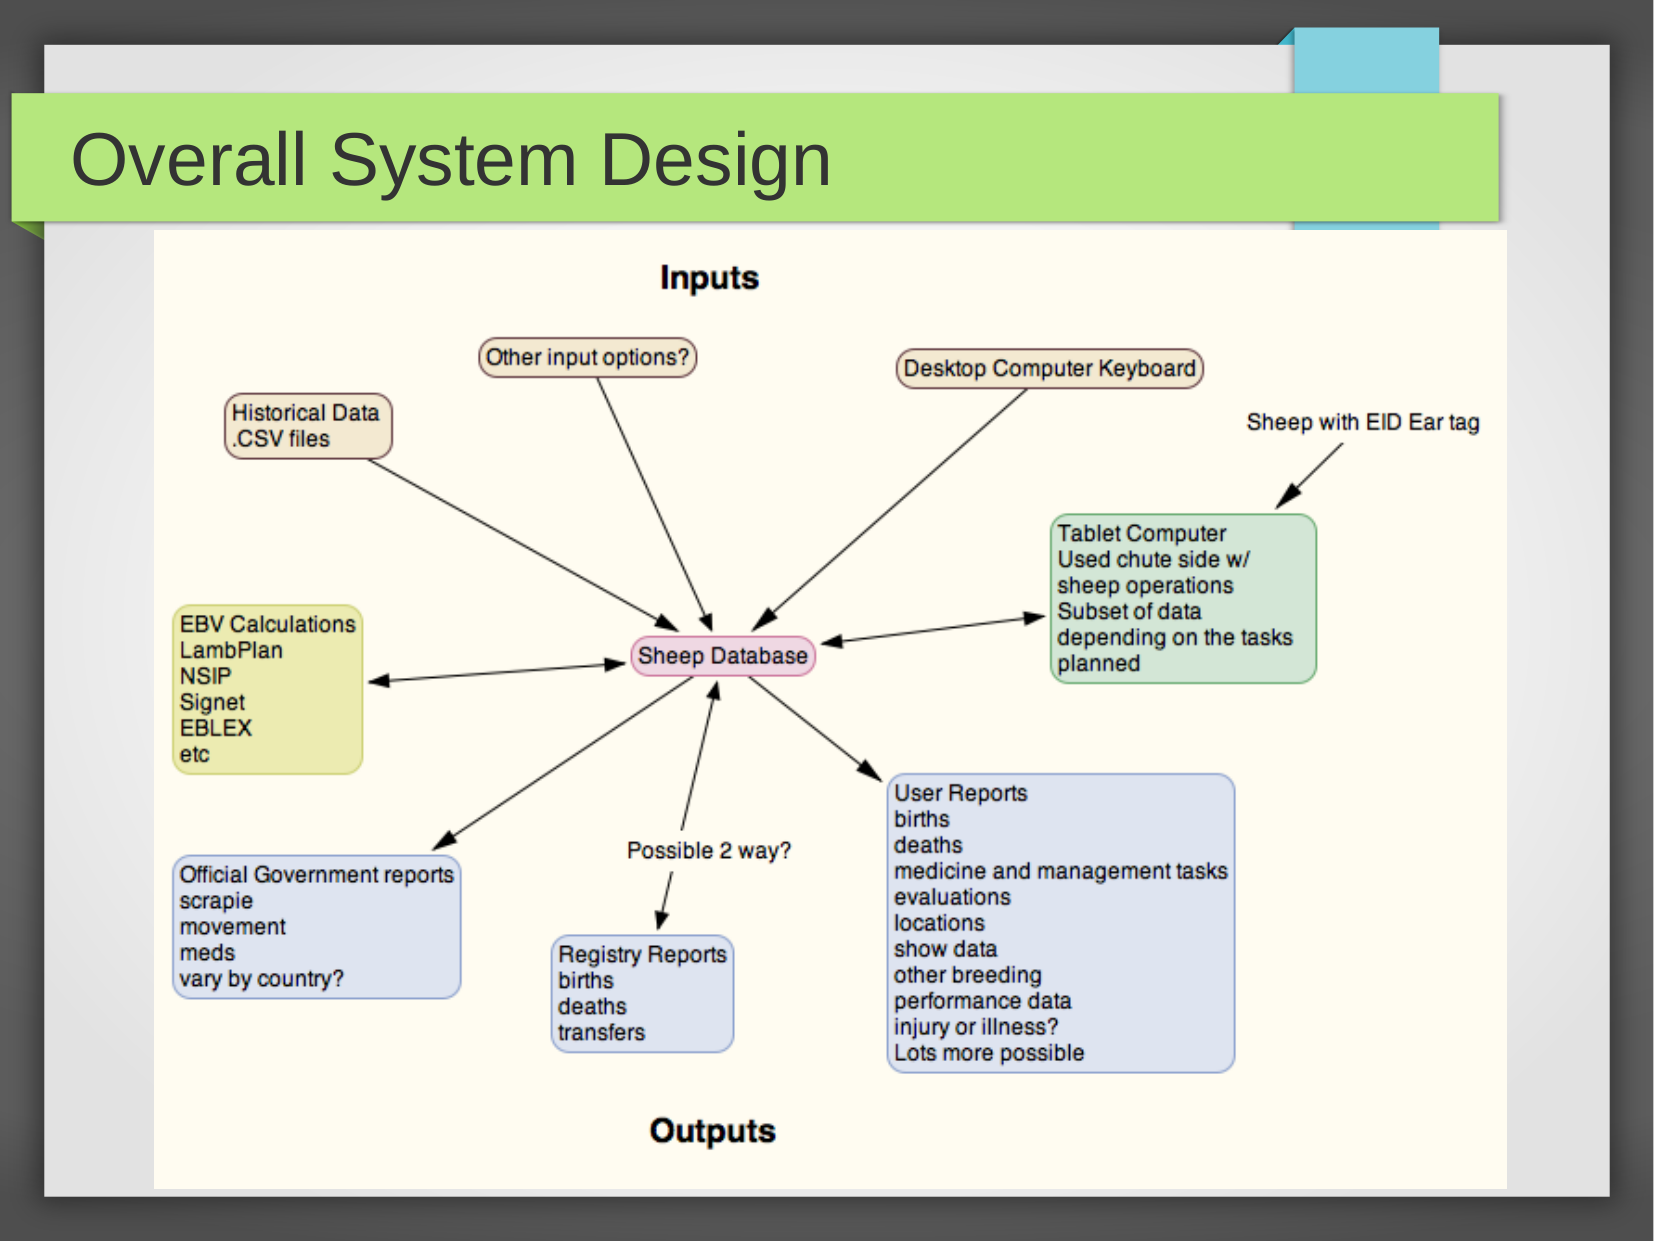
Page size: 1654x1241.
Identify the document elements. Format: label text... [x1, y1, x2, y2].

picture [0, 0, 1654, 1241]
title Overall System Design [70, 106, 1229, 213]
